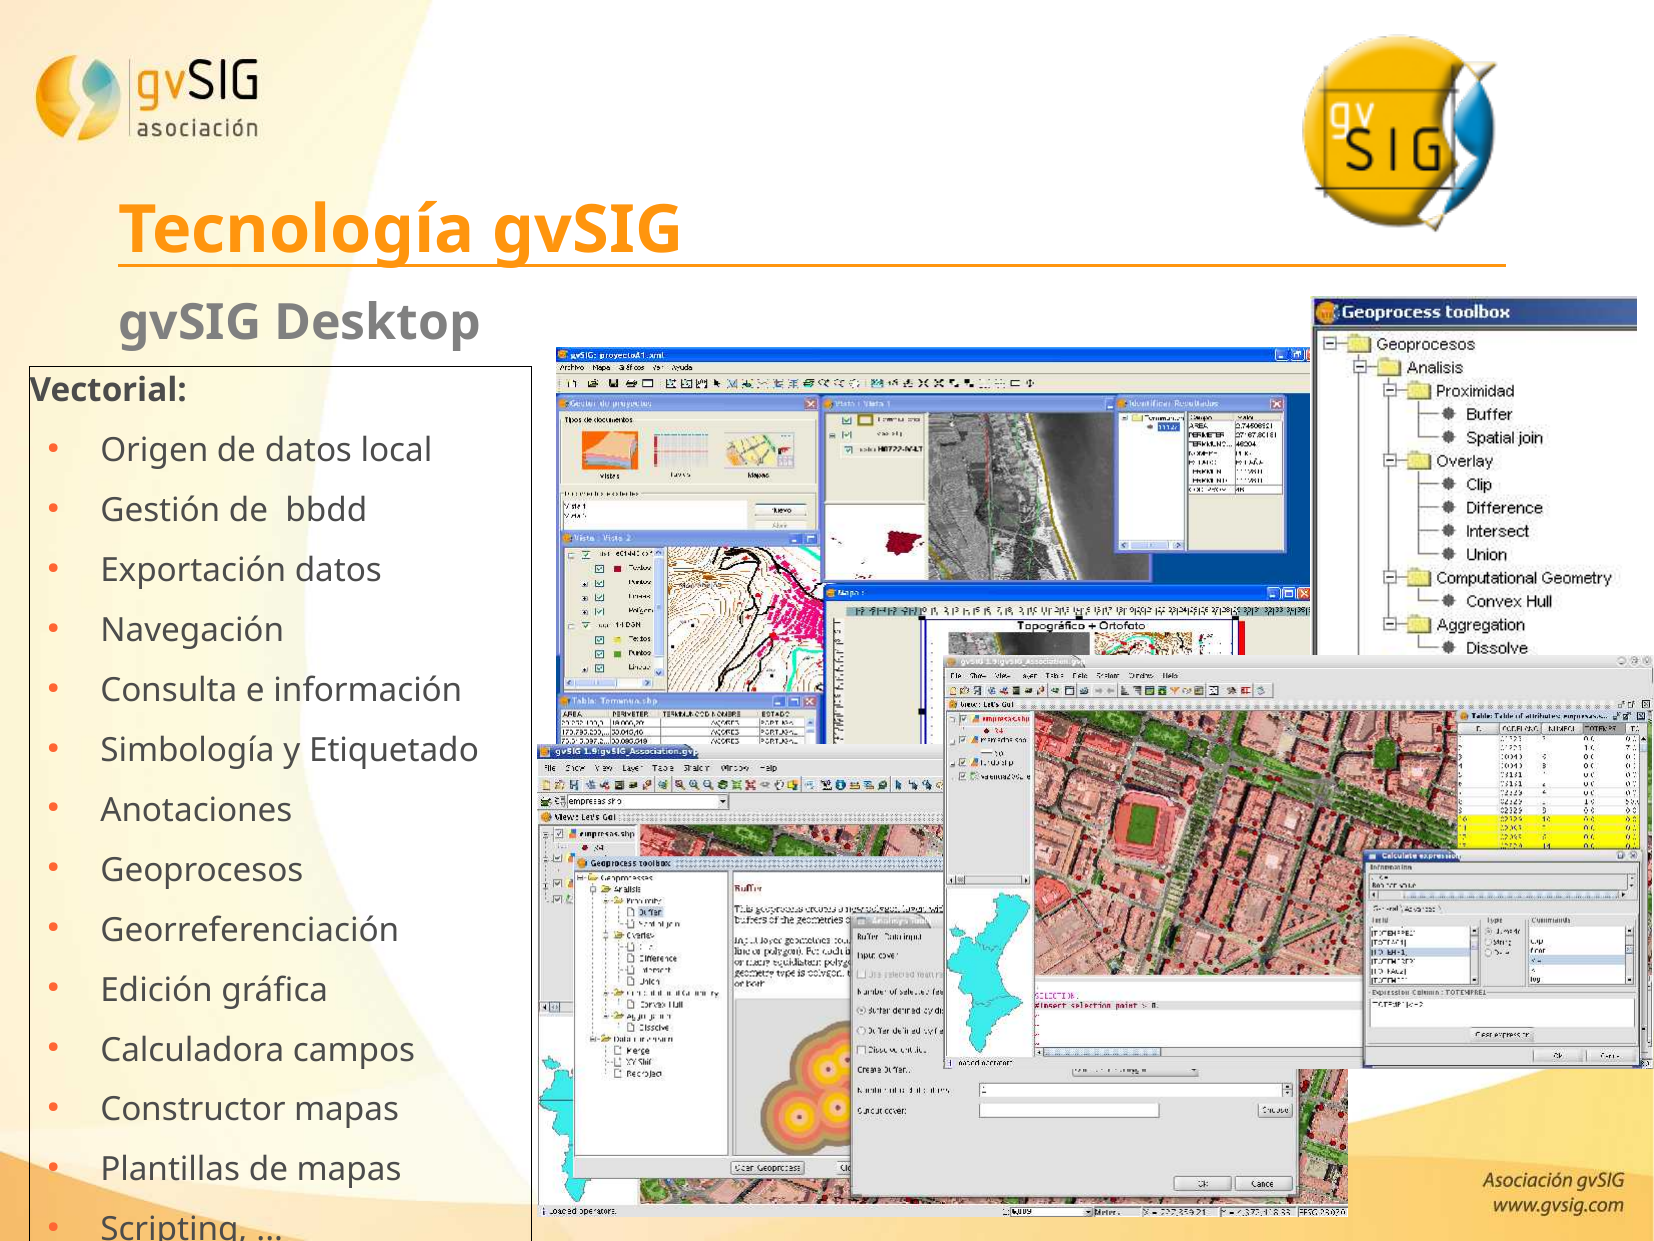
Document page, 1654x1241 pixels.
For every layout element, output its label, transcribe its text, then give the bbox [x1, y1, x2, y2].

title gvSIG Desktop [118, 276, 857, 365]
picture [162, 1224, 172, 1238]
title Tecnología gvSIG [118, 177, 1607, 276]
list Vectorial: Origen de datos local Gestión de bbdd Exportación datos Navegación Consulta e información Simbología y Etiquetado Anotaciones Geoprocesos Georreferenciación Edición gráfica Calculadora campos Constructor mapas Plantillas de mapas Scripting, ... [29, 366, 532, 1150]
picture [30, 1150, 531, 1241]
picture [0, 0, 1654, 1241]
picture [223, 1224, 233, 1238]
